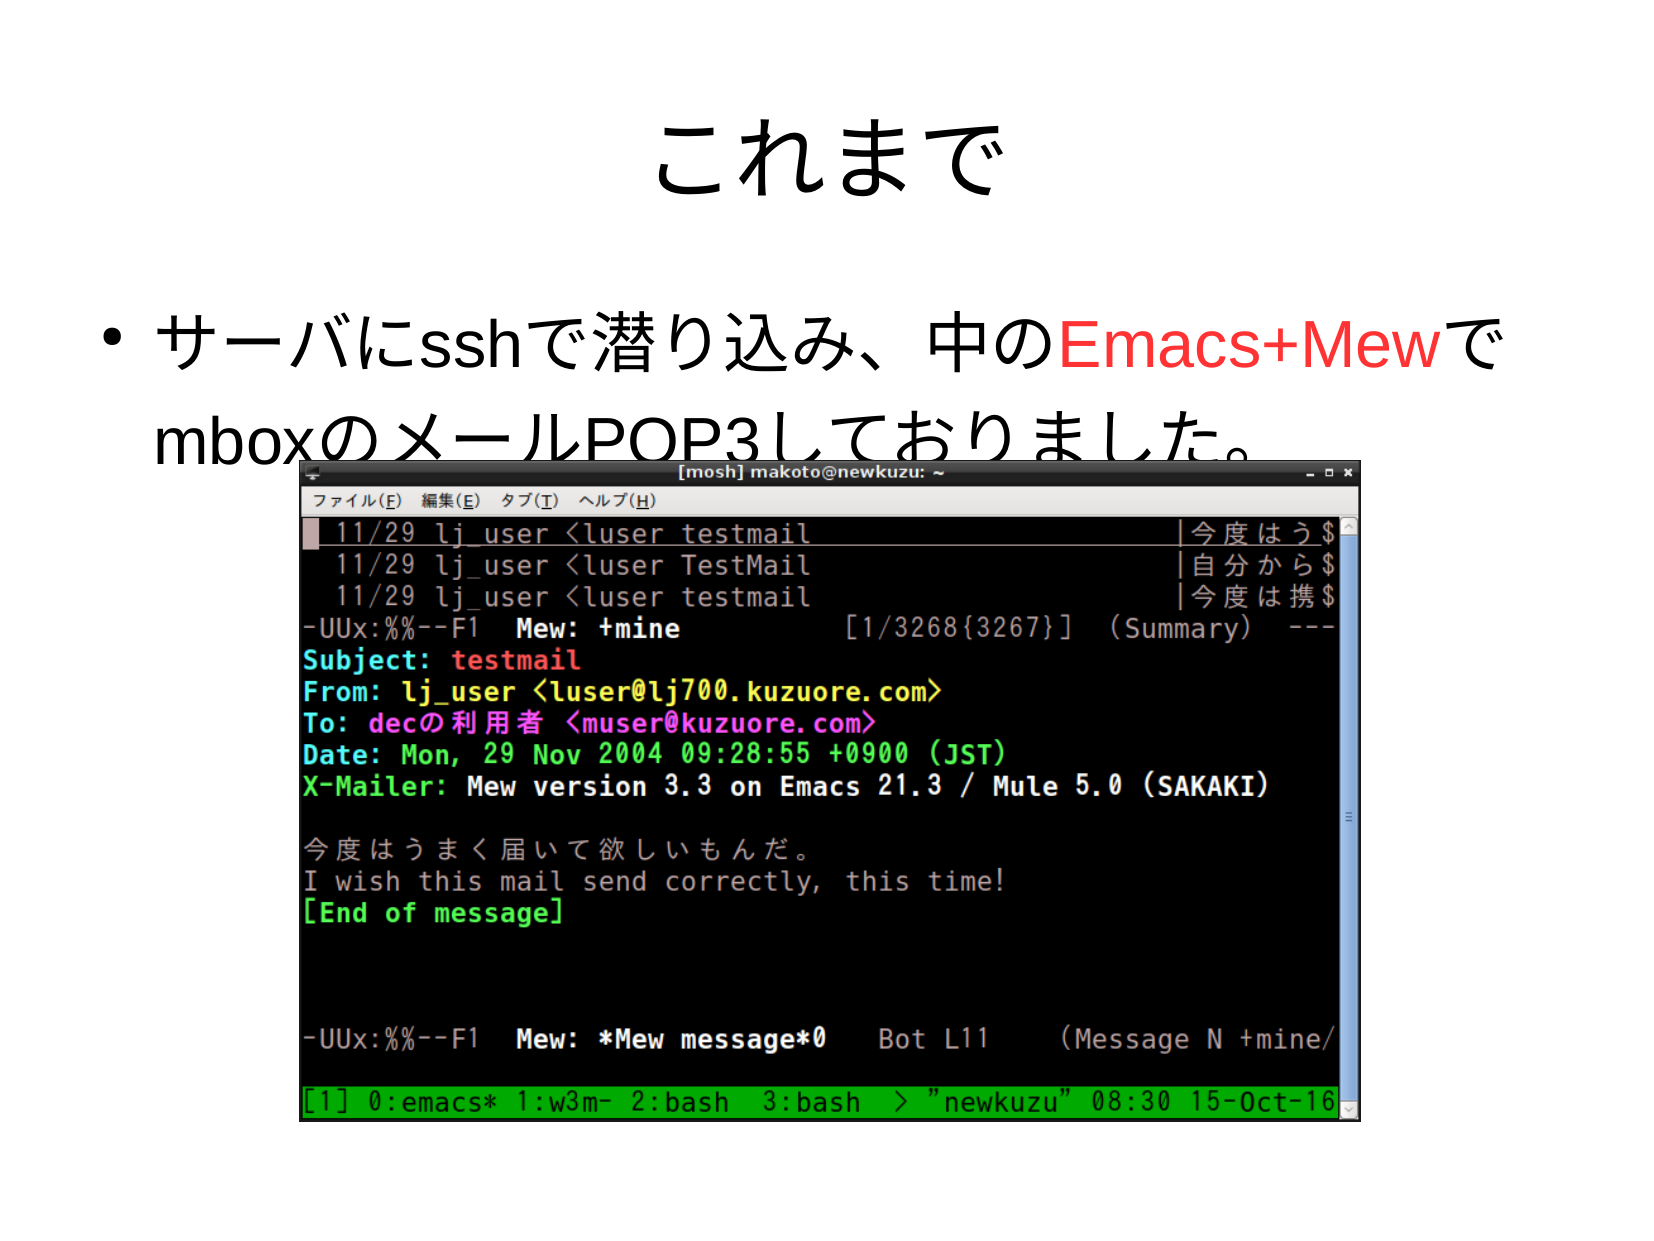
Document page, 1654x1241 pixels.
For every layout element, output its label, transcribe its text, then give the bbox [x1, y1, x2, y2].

picture [299, 460, 1361, 1123]
title これまで [82, 49, 1571, 257]
list サーバにsshで潜り込み、中のEmacs+MewでmboxのメールPOP3しておりました。 [82, 290, 1571, 1010]
